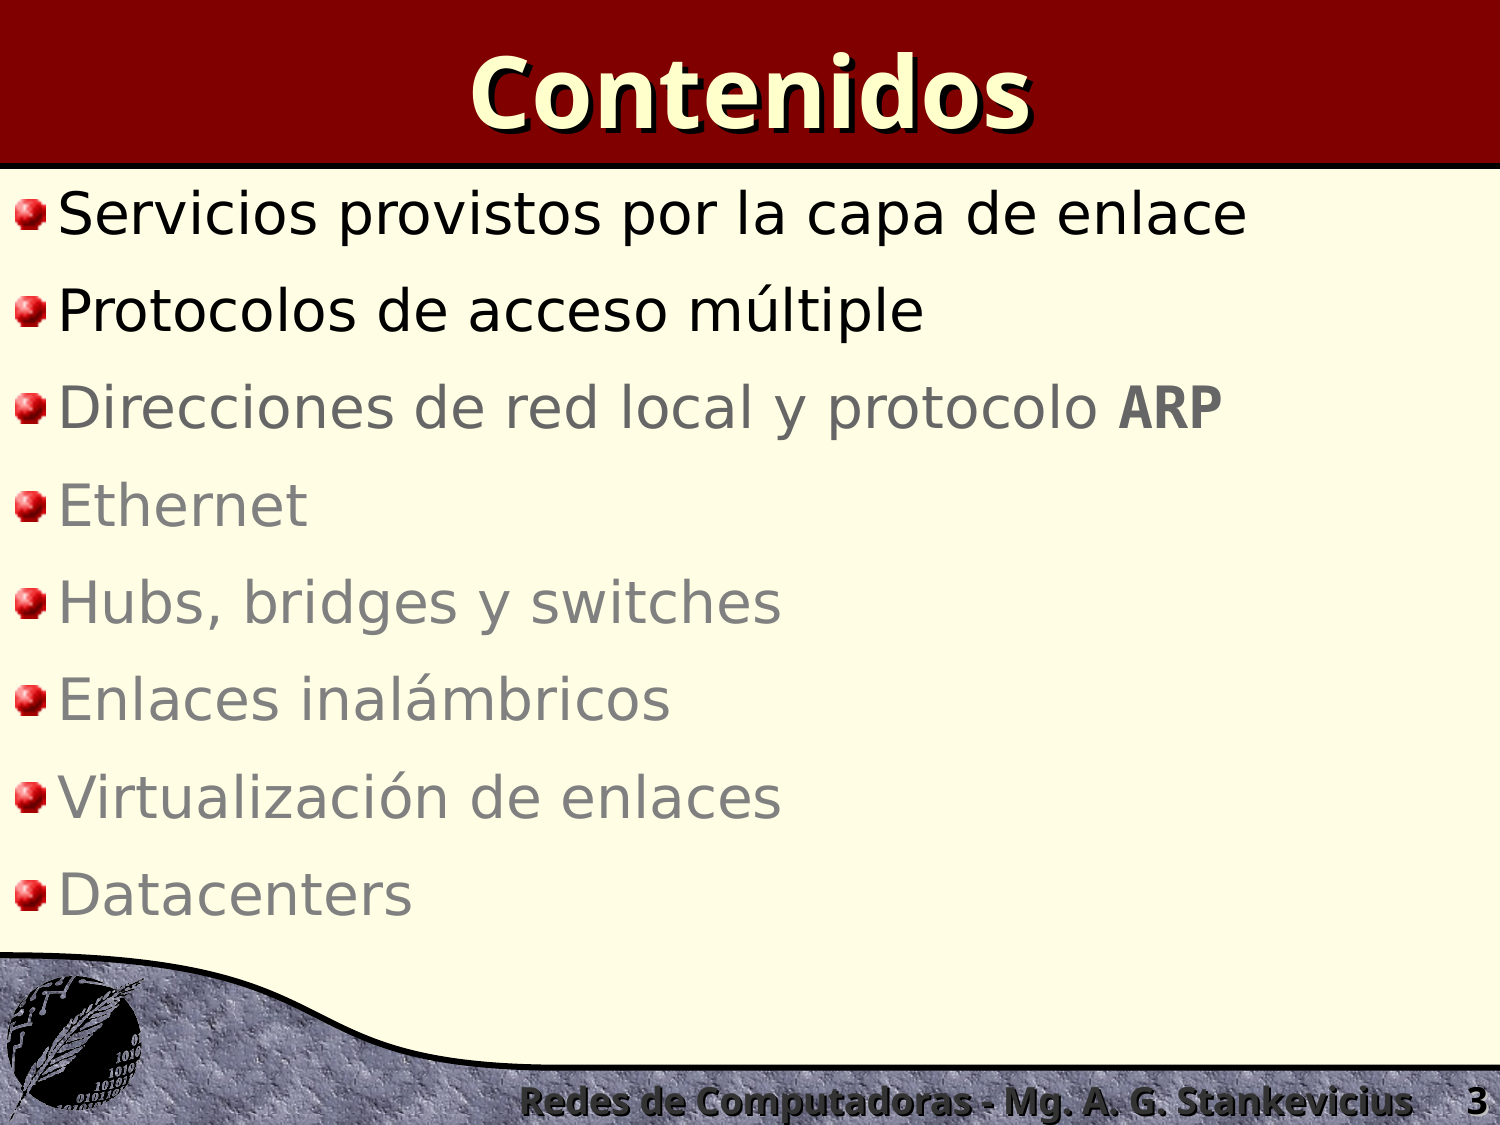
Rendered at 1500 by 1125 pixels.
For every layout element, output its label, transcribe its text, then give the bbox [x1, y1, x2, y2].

picture [0, 959, 1500, 1125]
picture [790, 1100, 795, 1110]
list Servicios provistos por la capa de enlace Protocolos de acceso múltiple Direcciones de red local y protocolo ARP Ethernet Hubs, bridges y switches Enlaces inalámbricos Virtualización de enlaces Datacenters [0, 180, 1500, 930]
picture [1047, 1100, 1054, 1110]
title Contenidos [15, 5, 1485, 160]
